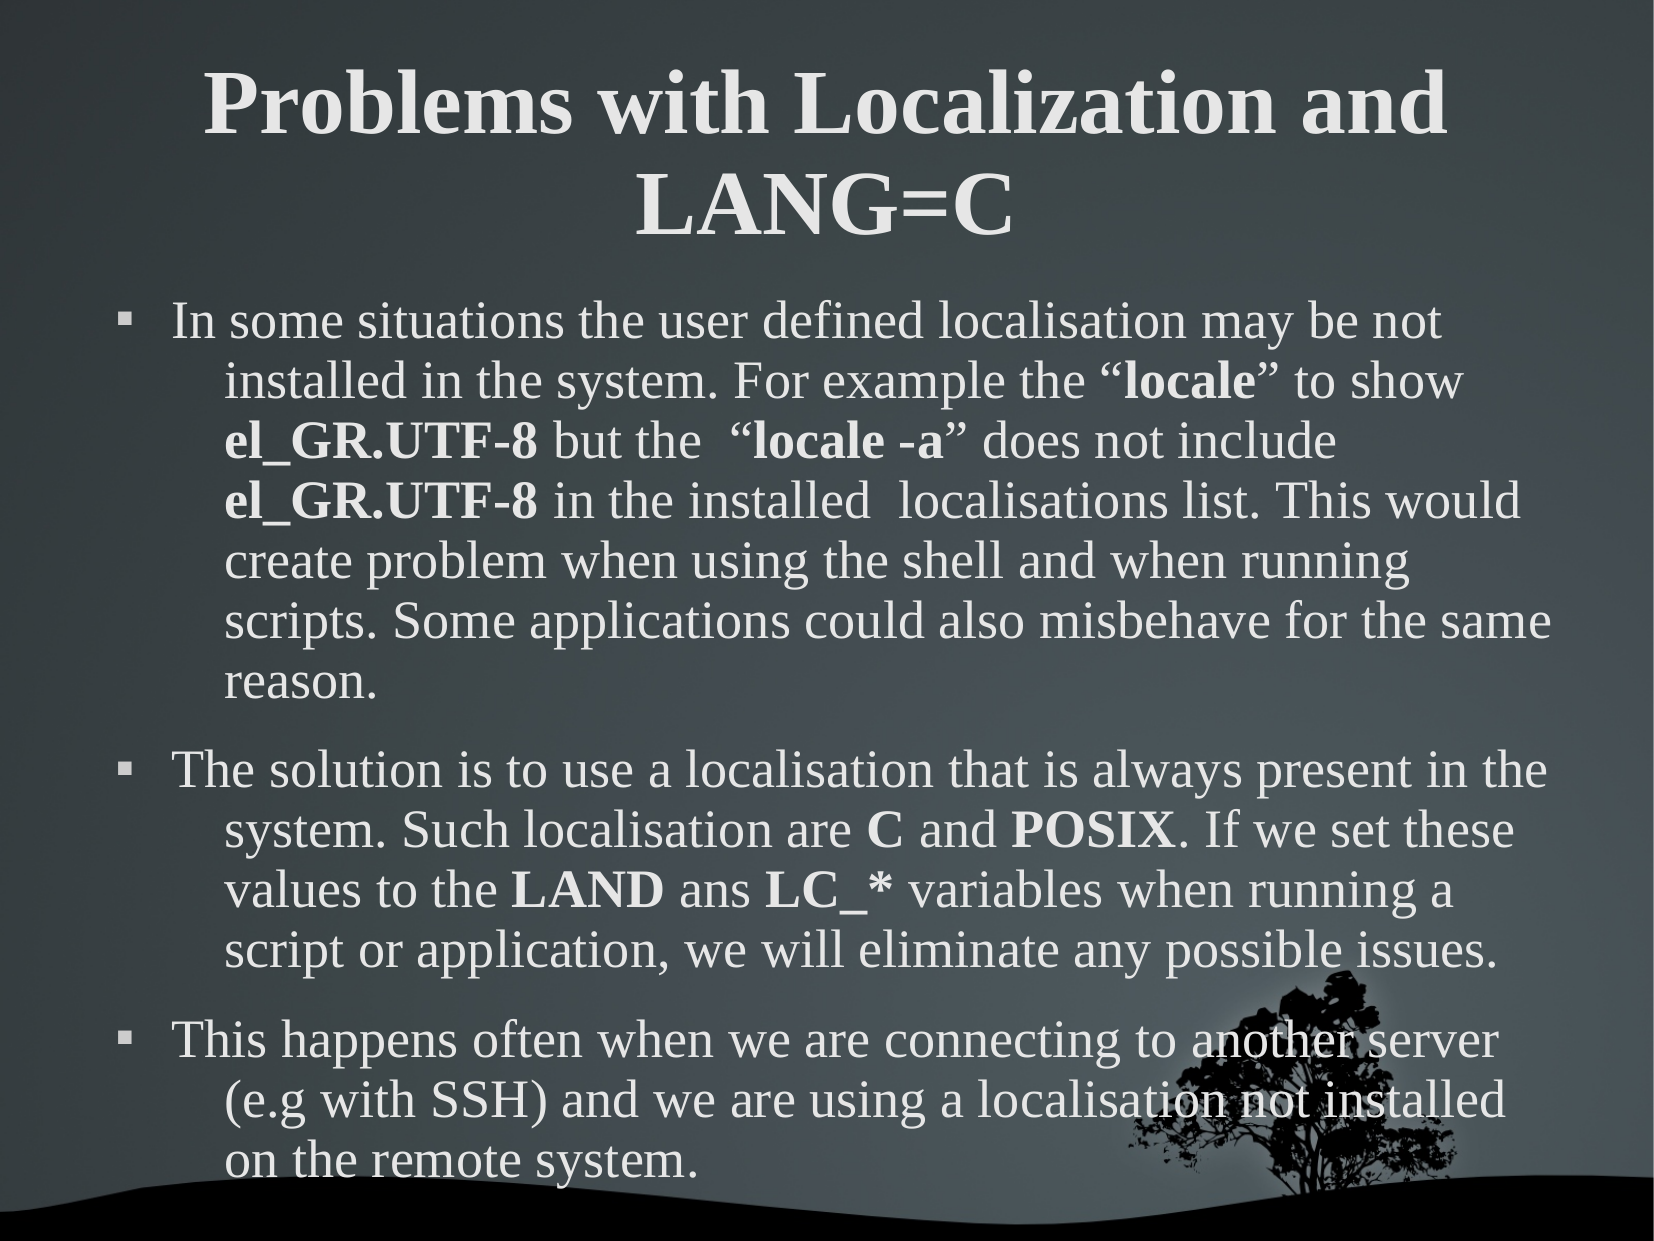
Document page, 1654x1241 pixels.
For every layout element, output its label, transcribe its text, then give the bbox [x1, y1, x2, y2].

title Problems with Localization and LANG=C [82, 33, 1571, 273]
picture [0, 0, 1654, 1241]
list In some situations the user defined localisation may be not installed in the system. For example the “locale” to show el_GR.UTF-8 but the “locale -a” does not include el_GR.UTF-8 in the installed localisations list. This would create problem when using the shell and when running scripts. Some applications could also misbehave for the same reason. The solution is to use a localisation that is always present in the system. Such localisation are C and POSIX. If we set these values to the LAND ans LC_* variables when running a script or application, we will eliminate any possible issues. This happens often when we are connecting to another server (e.g with SSH) and we are using a localisation not installed on the remote system. [82, 290, 1571, 1204]
